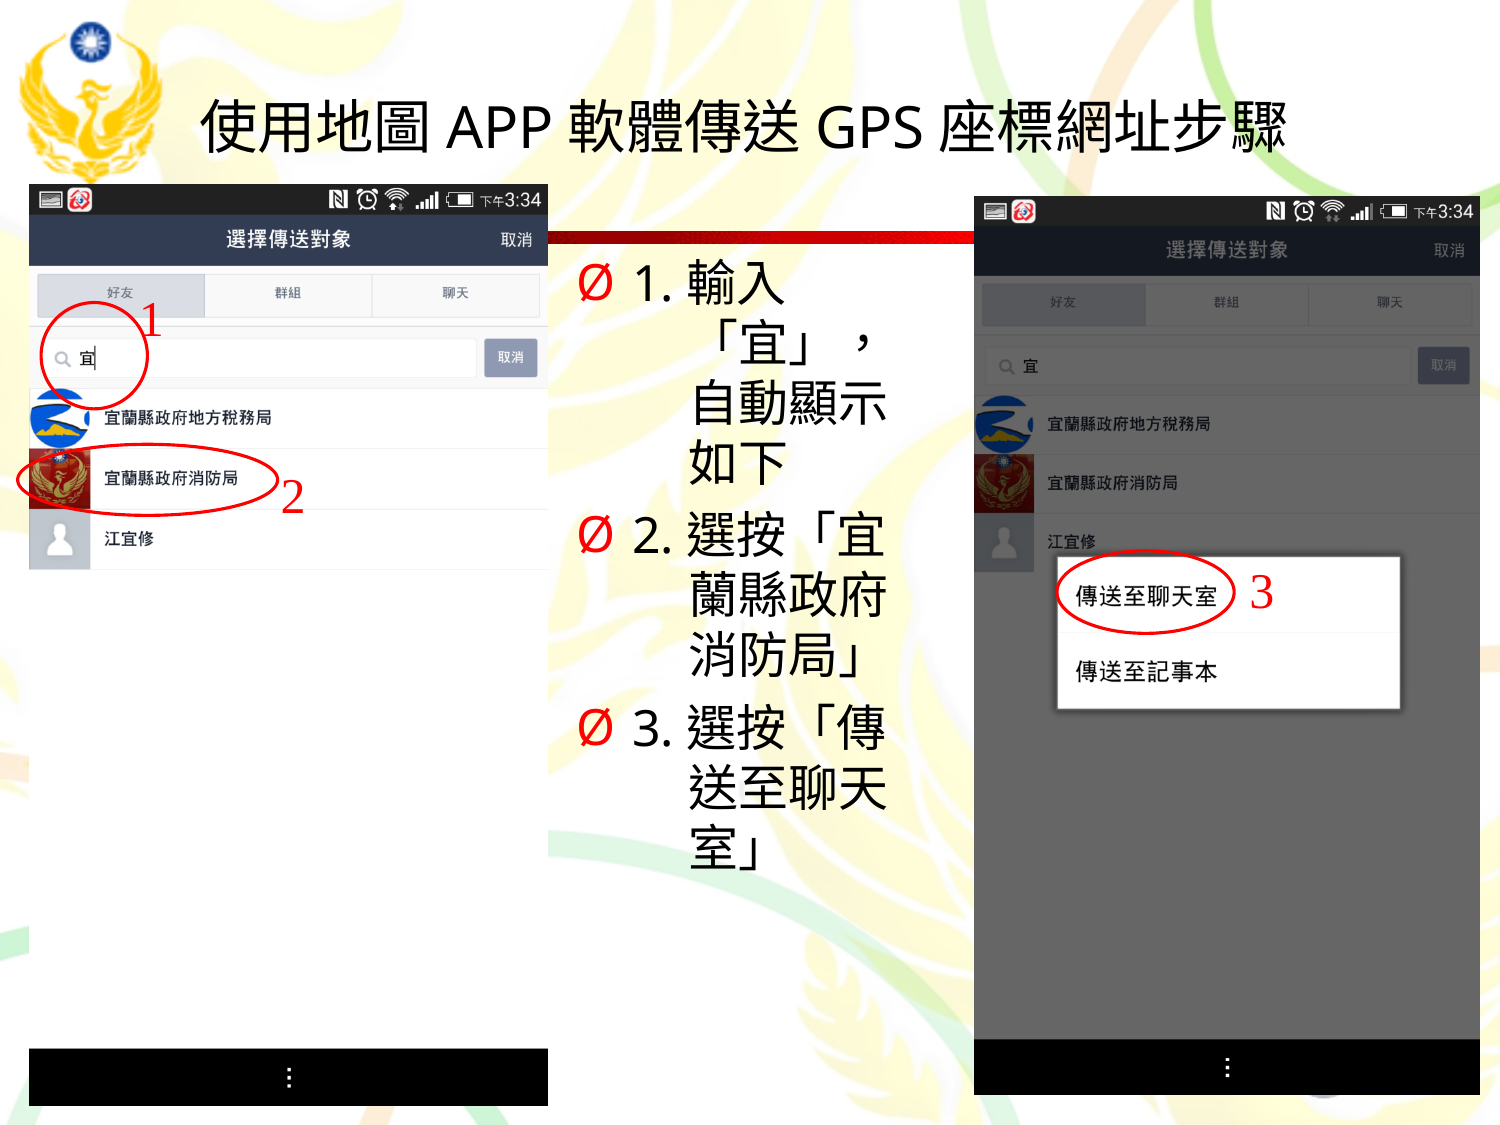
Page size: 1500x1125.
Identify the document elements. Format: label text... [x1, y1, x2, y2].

title 使用地圖APP軟體傳送GPS座標網址步驟 [183, 31, 1305, 219]
picture [29, 184, 548, 1106]
picture [974, 196, 1480, 1095]
text_box 3 [1234, 550, 1306, 627]
list 1.輸入「宜」，自動顯示如下 2.選按「宜蘭縣政府消防局」 3.選按「傳送至聊天室」 [560, 243, 951, 1024]
text_box 2 [265, 456, 337, 533]
picture [29, 446, 265, 513]
text_box 1 [123, 278, 195, 355]
